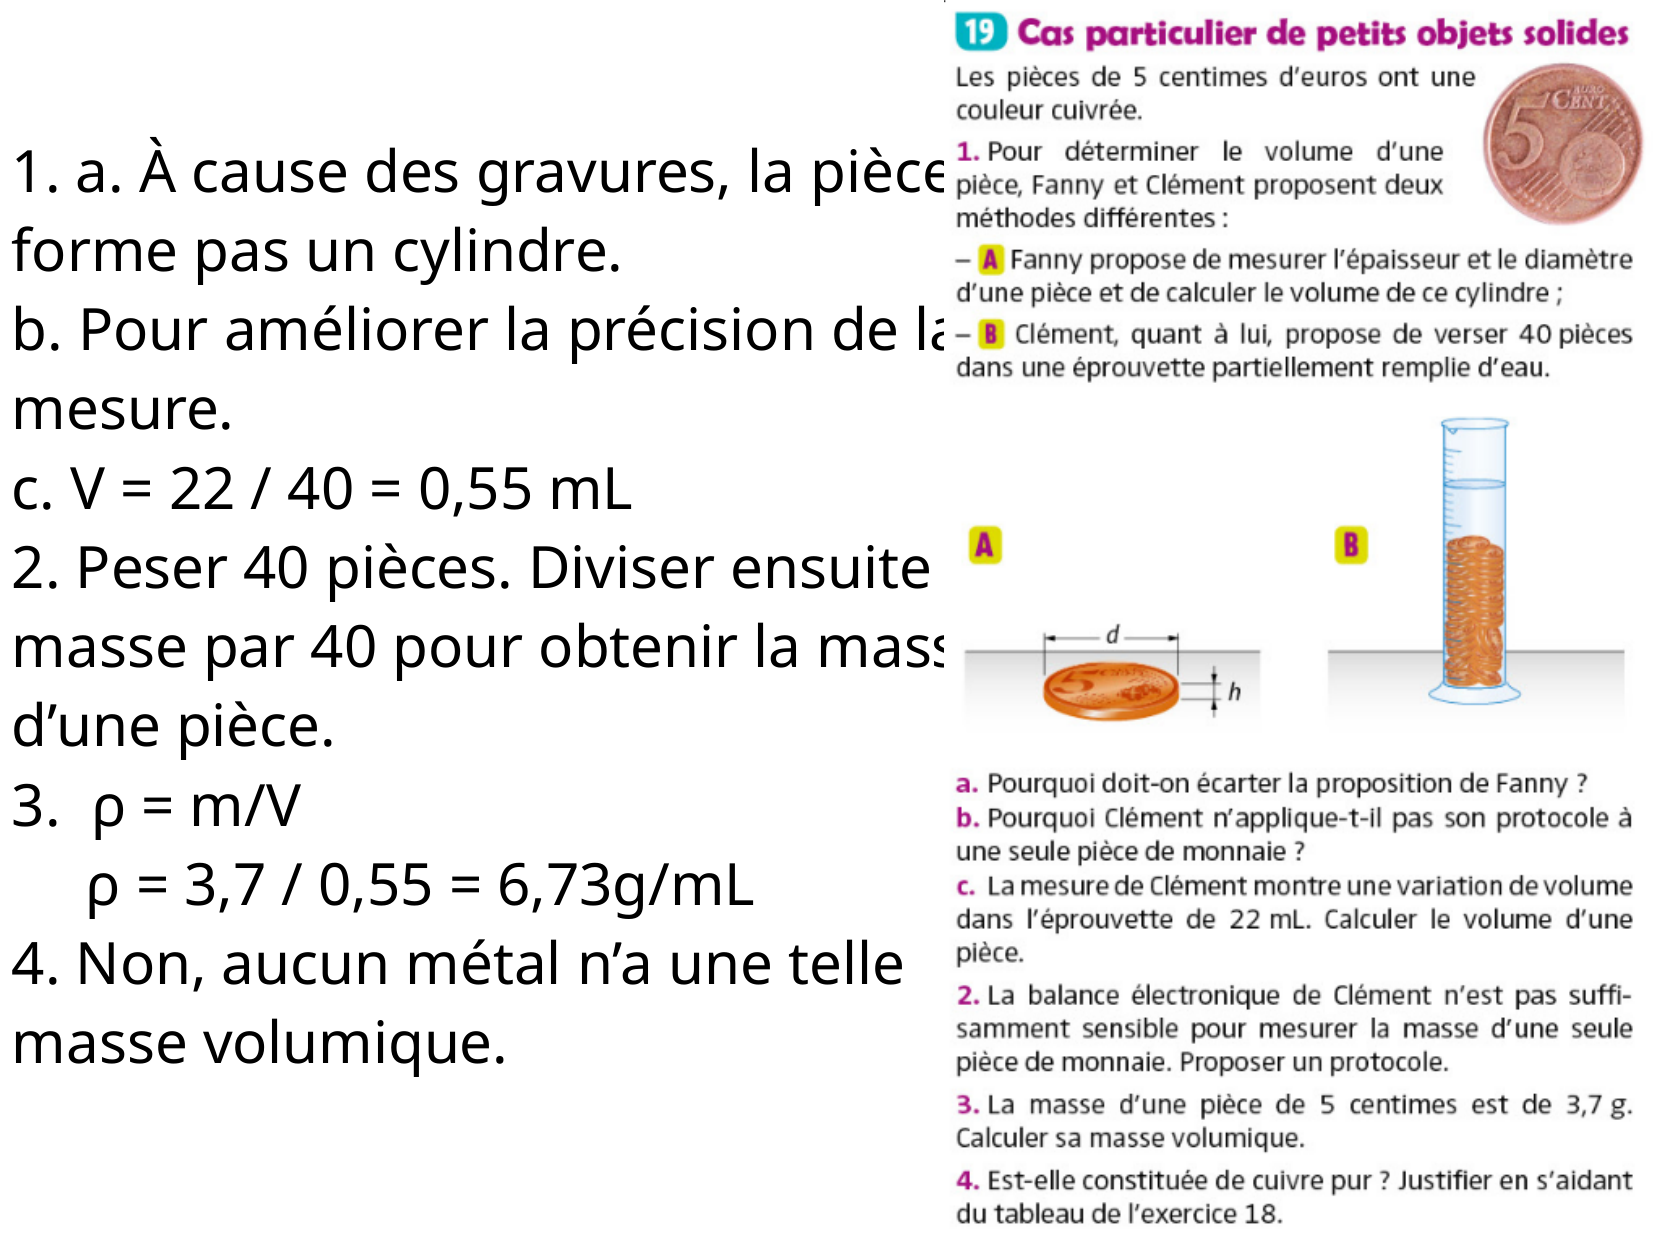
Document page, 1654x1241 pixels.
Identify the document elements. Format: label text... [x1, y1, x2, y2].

subtitle 1. a. À cause des gravures, la pièce ne forme pas un cylindre. b. Pour améliorer la précision de la mesure. c. V = 22 / 40 = 0,55 mL 2. Peser 40 pièces. Diviser ensuite la masse par 40 pour obtenir la masse d’une pièce. 3. ρ = m/V ρ = 3,7 / 0,55 = 6,73g/mL 4. Non, aucun métal n’a une telle masse volumique. [11, 129, 944, 1229]
picture [944, 0, 1654, 1235]
